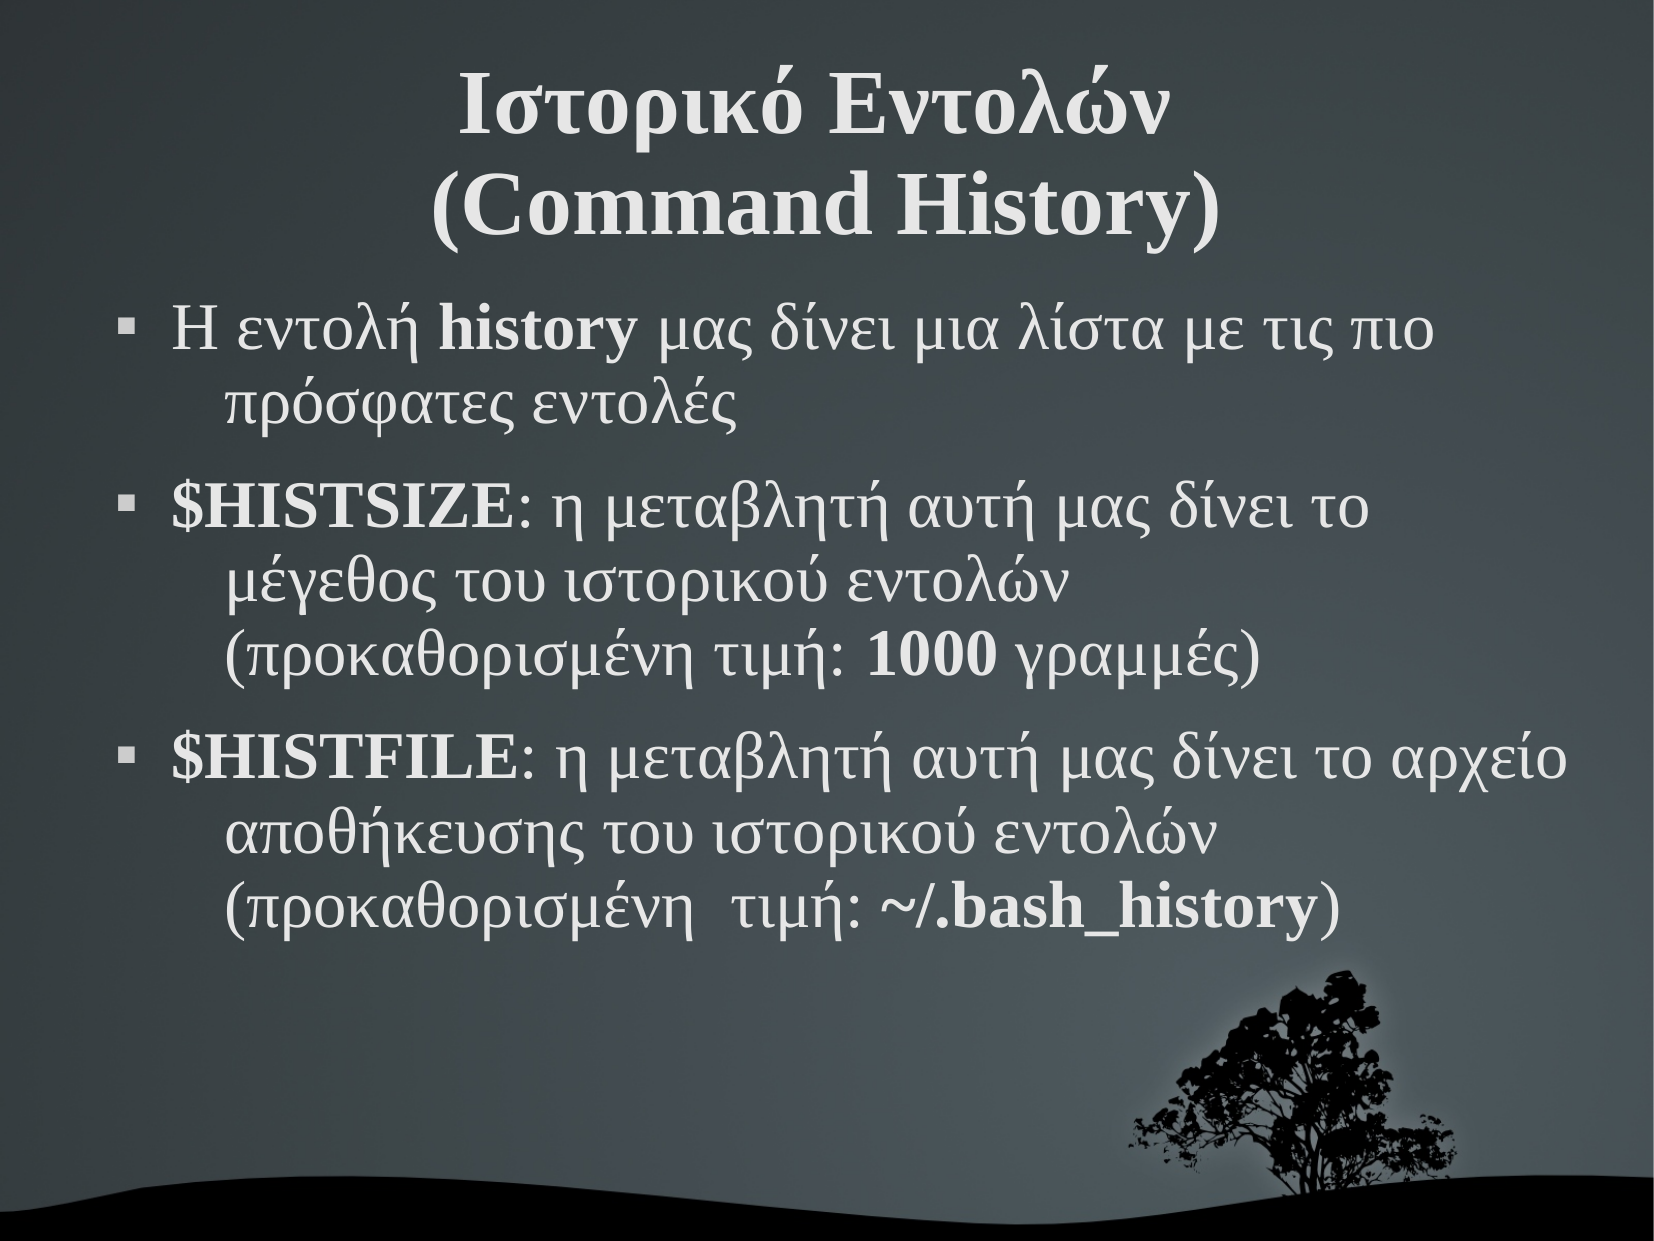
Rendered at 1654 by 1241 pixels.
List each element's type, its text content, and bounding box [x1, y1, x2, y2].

picture [0, 0, 1654, 1241]
list Η εντολή history μας δίνει μια λίστα με τις πιο πρόσφατες εντολές $HISTSIZE: η μεταβλητή αυτή μας δίνει το μέγεθος του ιστορικού εντολών (προκαθορισμένη τιμή: 1000 γραμμές) $HISTFILE: η μεταβλητή αυτή μας δίνει το αρχείο αποθήκευσης του ιστορικού εντολών (προκαθορισμένη τιμή: ~/.bash_history) [82, 290, 1571, 1109]
title Ιστορικό Εντολών (Command History) [82, 19, 1571, 287]
